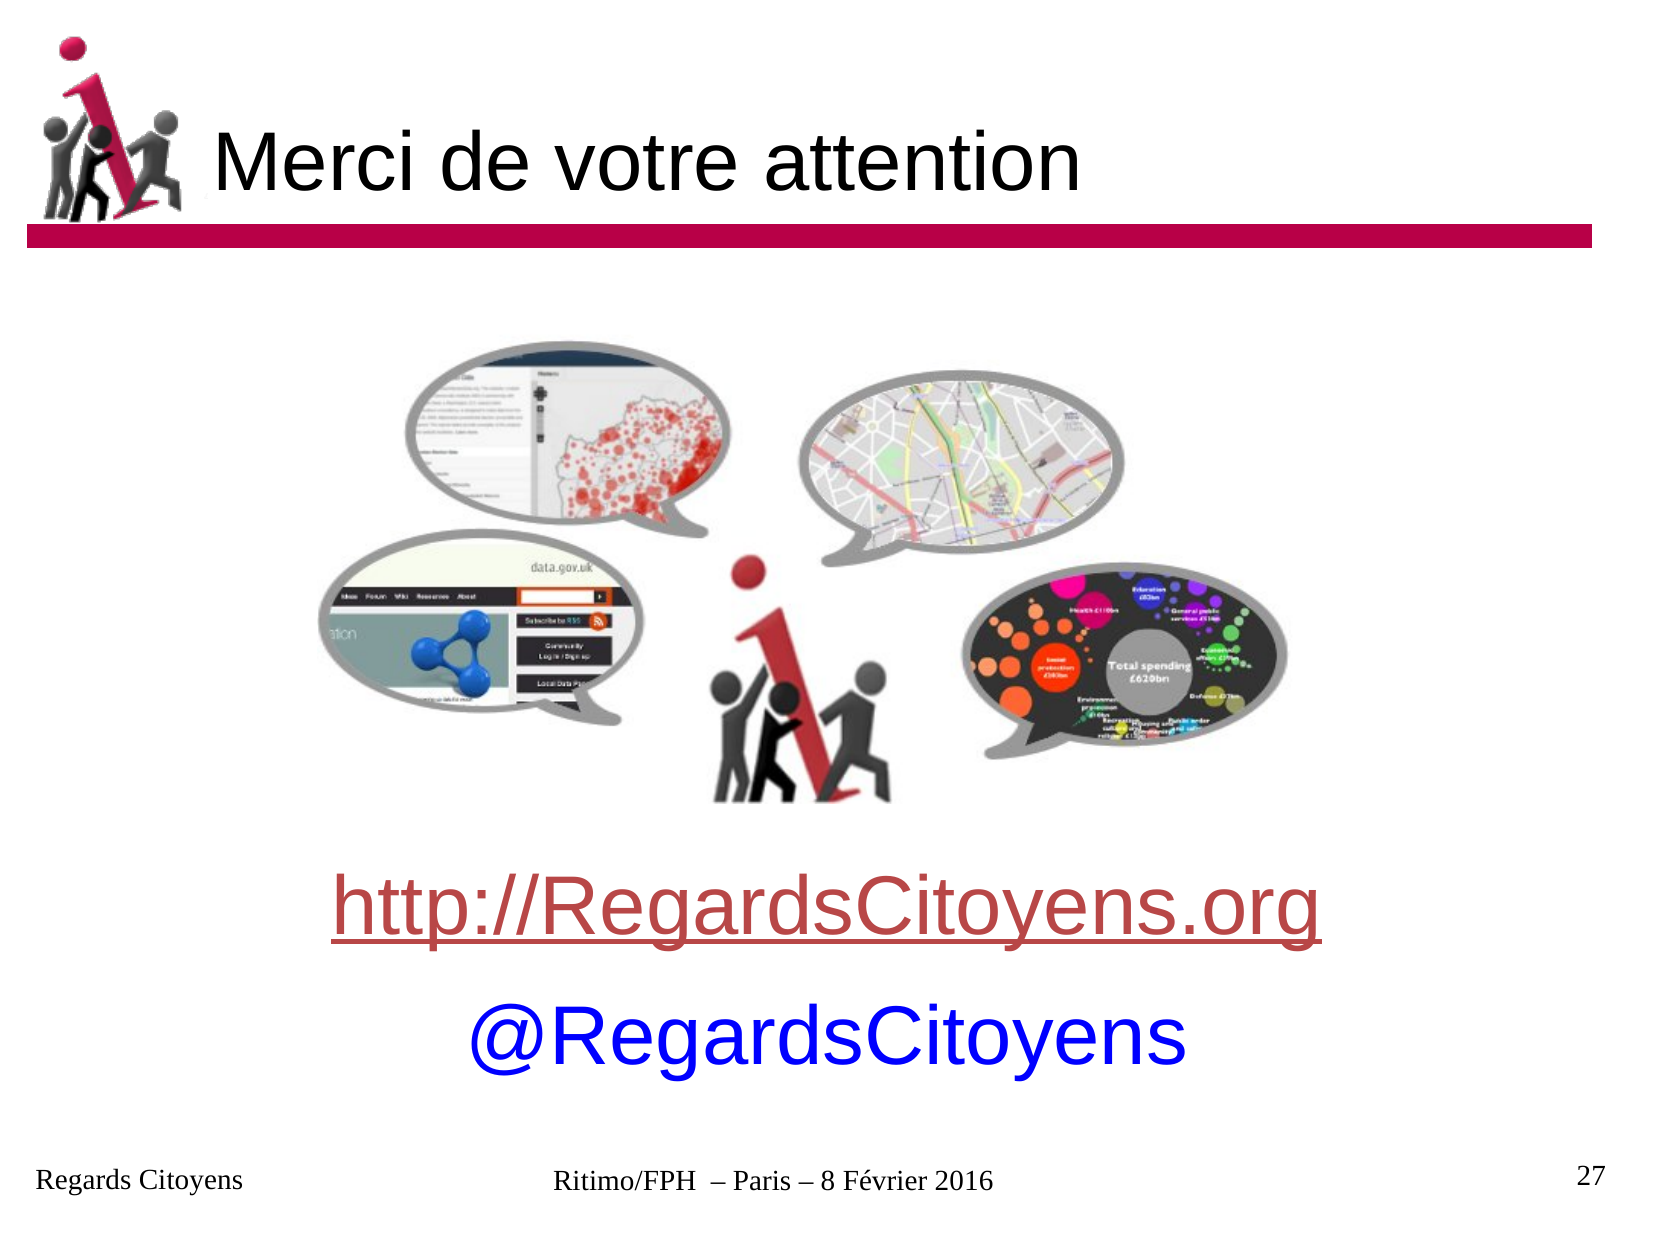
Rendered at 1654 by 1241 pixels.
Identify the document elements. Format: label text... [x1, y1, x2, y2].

title Merci de votre attention [212, 58, 1595, 266]
picture [317, 311, 1300, 804]
subtitle http://RegardsCitoyens.org @RegardsCitoyens [82, 836, 1571, 1106]
picture [27, 31, 208, 224]
